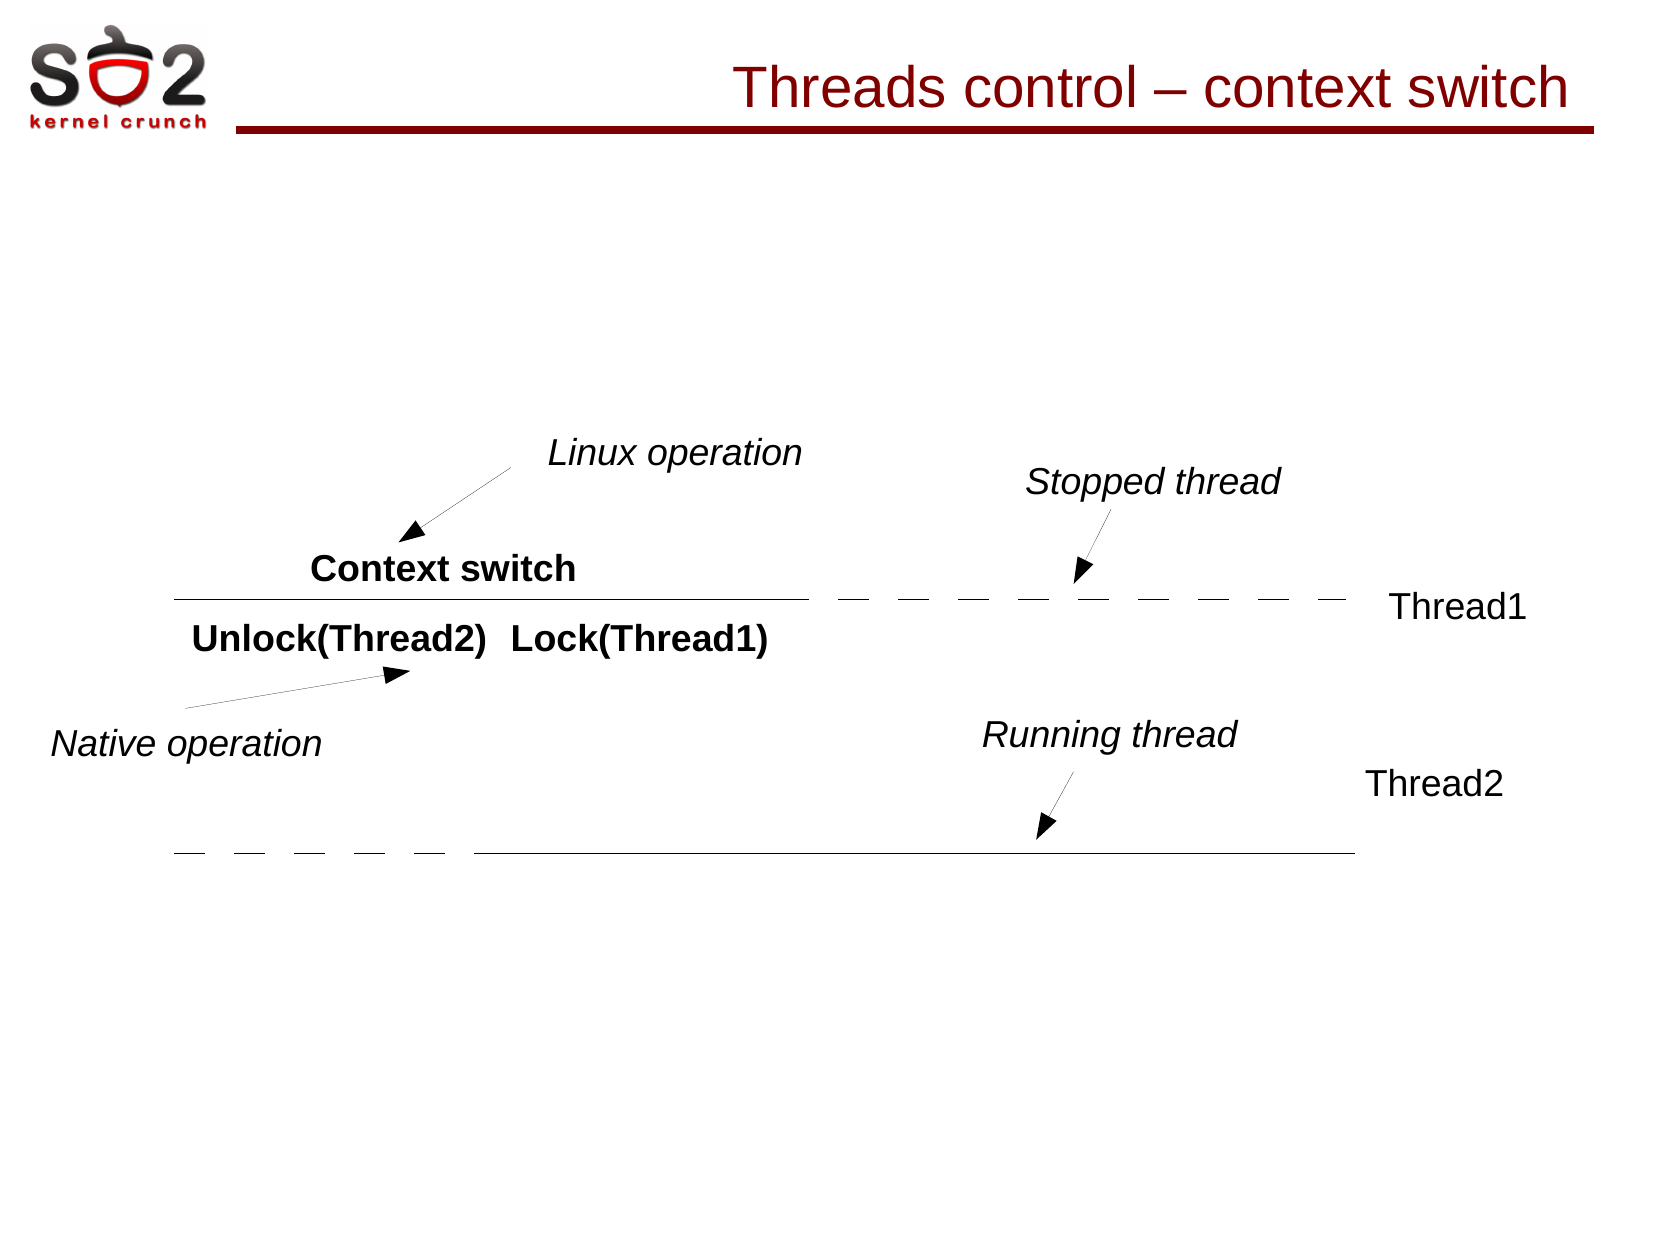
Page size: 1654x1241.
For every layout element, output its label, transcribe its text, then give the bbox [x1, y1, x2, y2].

text_box Lock(Thread1) [495, 609, 784, 667]
title Threads control – context switch [82, 54, 1571, 121]
text_box Running thread [967, 705, 1253, 763]
text_box Unlock(Thread2) [176, 609, 495, 667]
picture [29, 23, 207, 130]
text_box Thread1 [1373, 577, 1543, 635]
text_box Thread2 [1350, 755, 1520, 812]
text_box Context switch [295, 540, 593, 598]
text_box Native operation [35, 714, 338, 772]
text_box Linux operation [532, 424, 818, 481]
text_box Stopped thread [1010, 452, 1296, 510]
